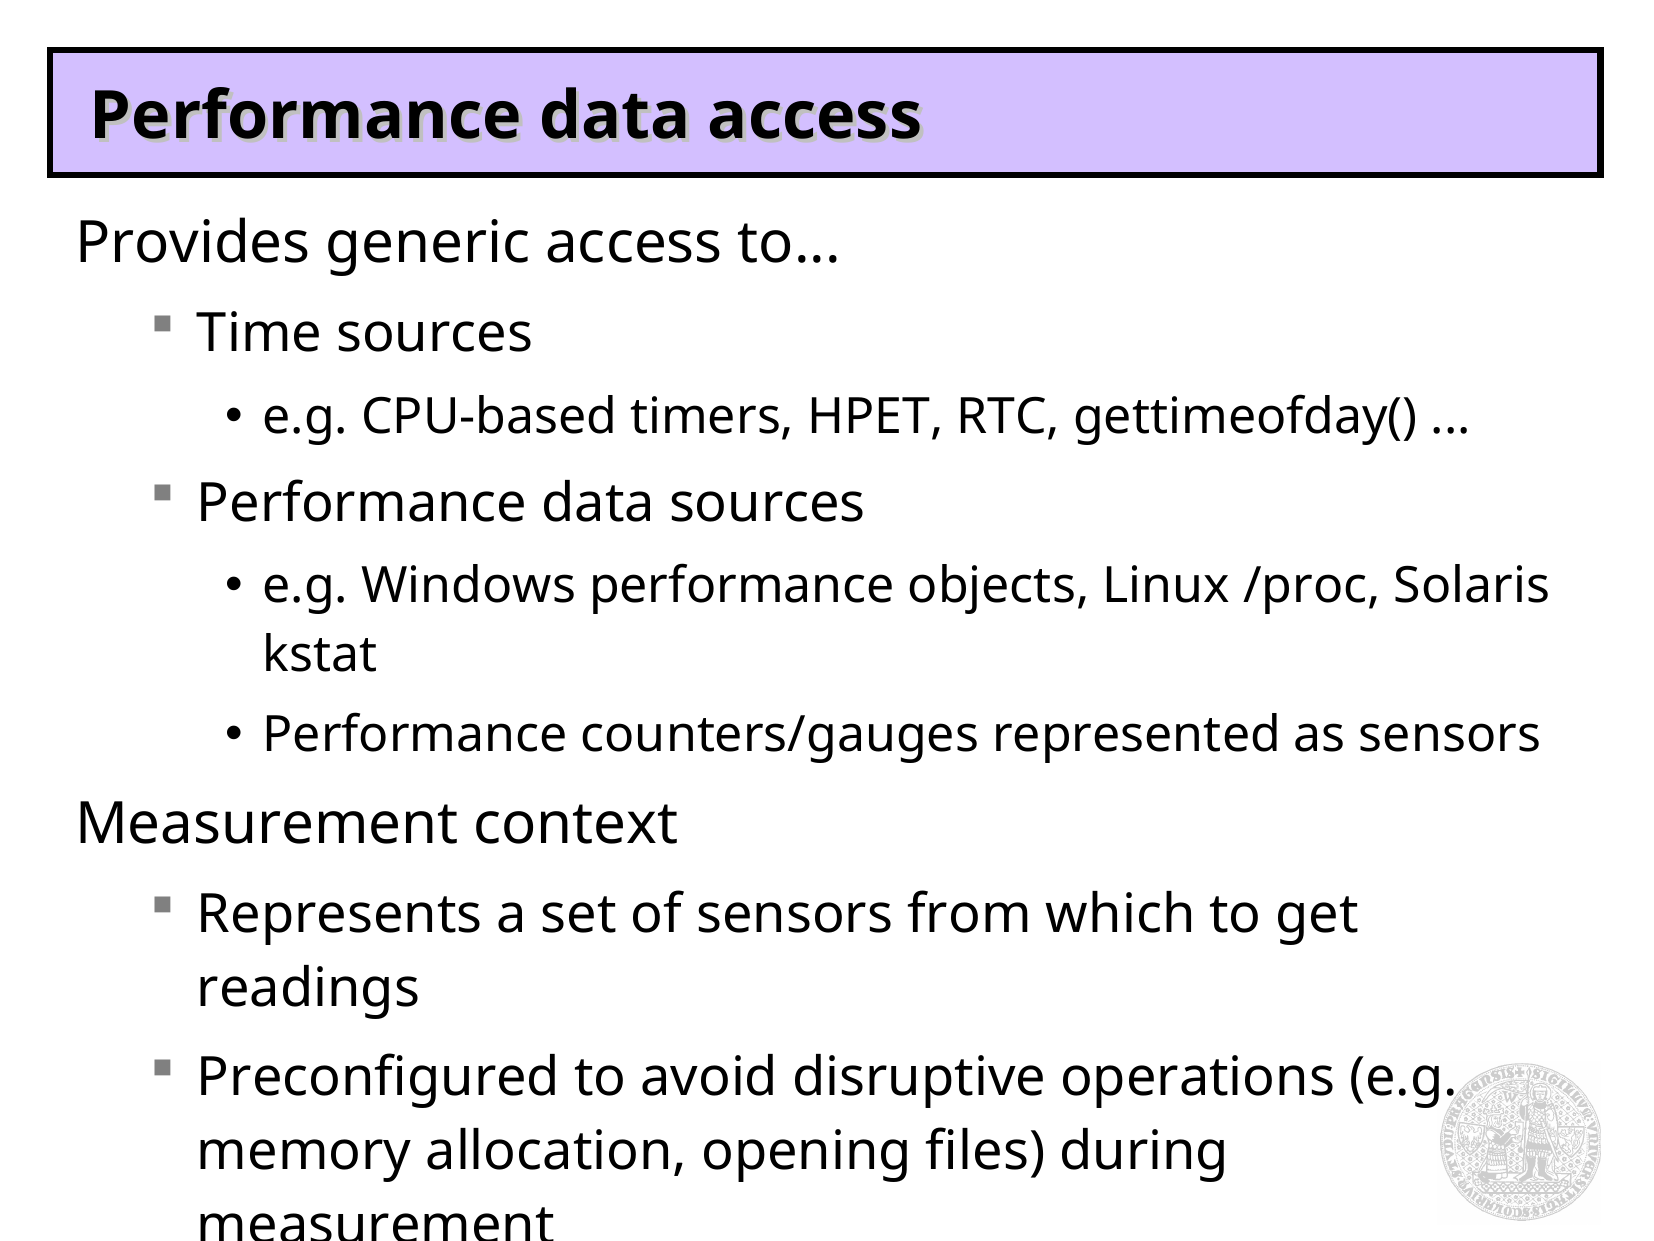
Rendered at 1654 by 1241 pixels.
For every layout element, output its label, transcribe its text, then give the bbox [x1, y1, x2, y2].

list Provides generic access to... Time sources e.g. CPU-based timers, HPET, RTC, gettimeofday() ... Performance data sources e.g. Windows performance objects, Linux /proc, Solaris kstat Performance counters/gauges represented as sensors Measurement context Represents a set of sensors from which to get readings Preconfigured to avoid disruptive operations (e.g. memory allocation, opening files) during measurement Provides prepare(), sample() & decode() methods, data accessed in generic way through value handles (holders) [75, 199, 1576, 1175]
picture [1437, 1061, 1601, 1225]
title Performance data access [49, 49, 1601, 175]
